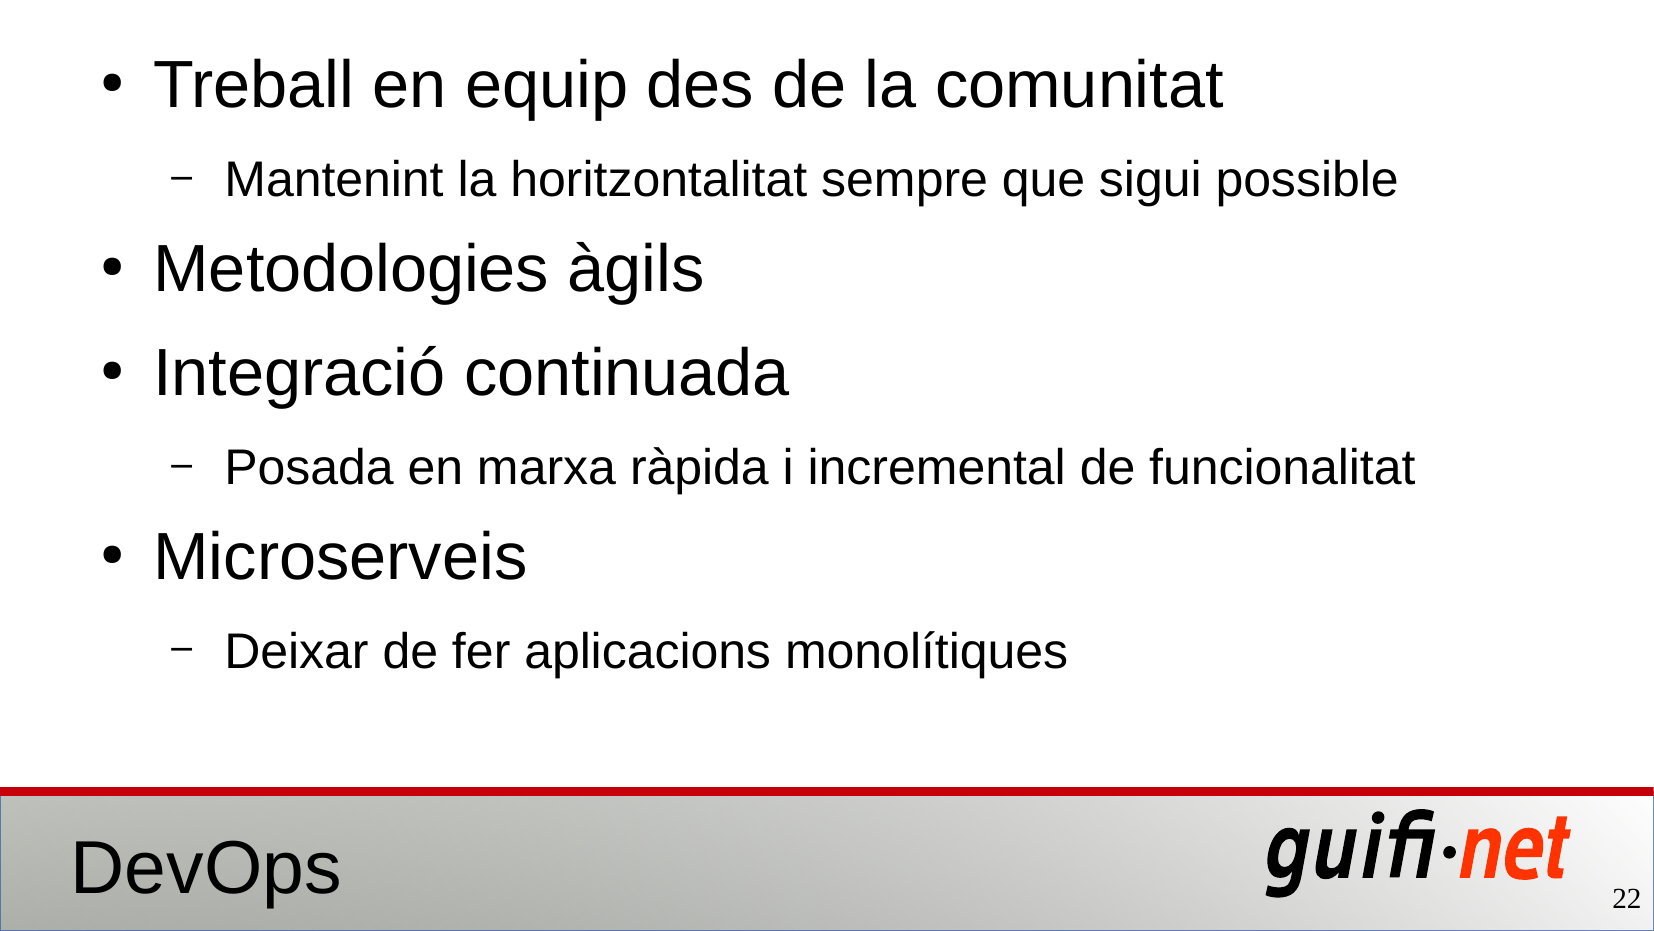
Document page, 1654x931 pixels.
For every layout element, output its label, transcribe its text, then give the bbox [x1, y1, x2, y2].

list Treball en equip des de la comunitat Mantenint la horitzontalitat sempre que sigui possible Metodologies àgils Integració continuada Posada en marxa ràpida i incremental de funcionalitat Microserveis Deixar de fer aplicacions monolítiques [82, 47, 1571, 758]
title DevOps [70, 789, 1560, 931]
